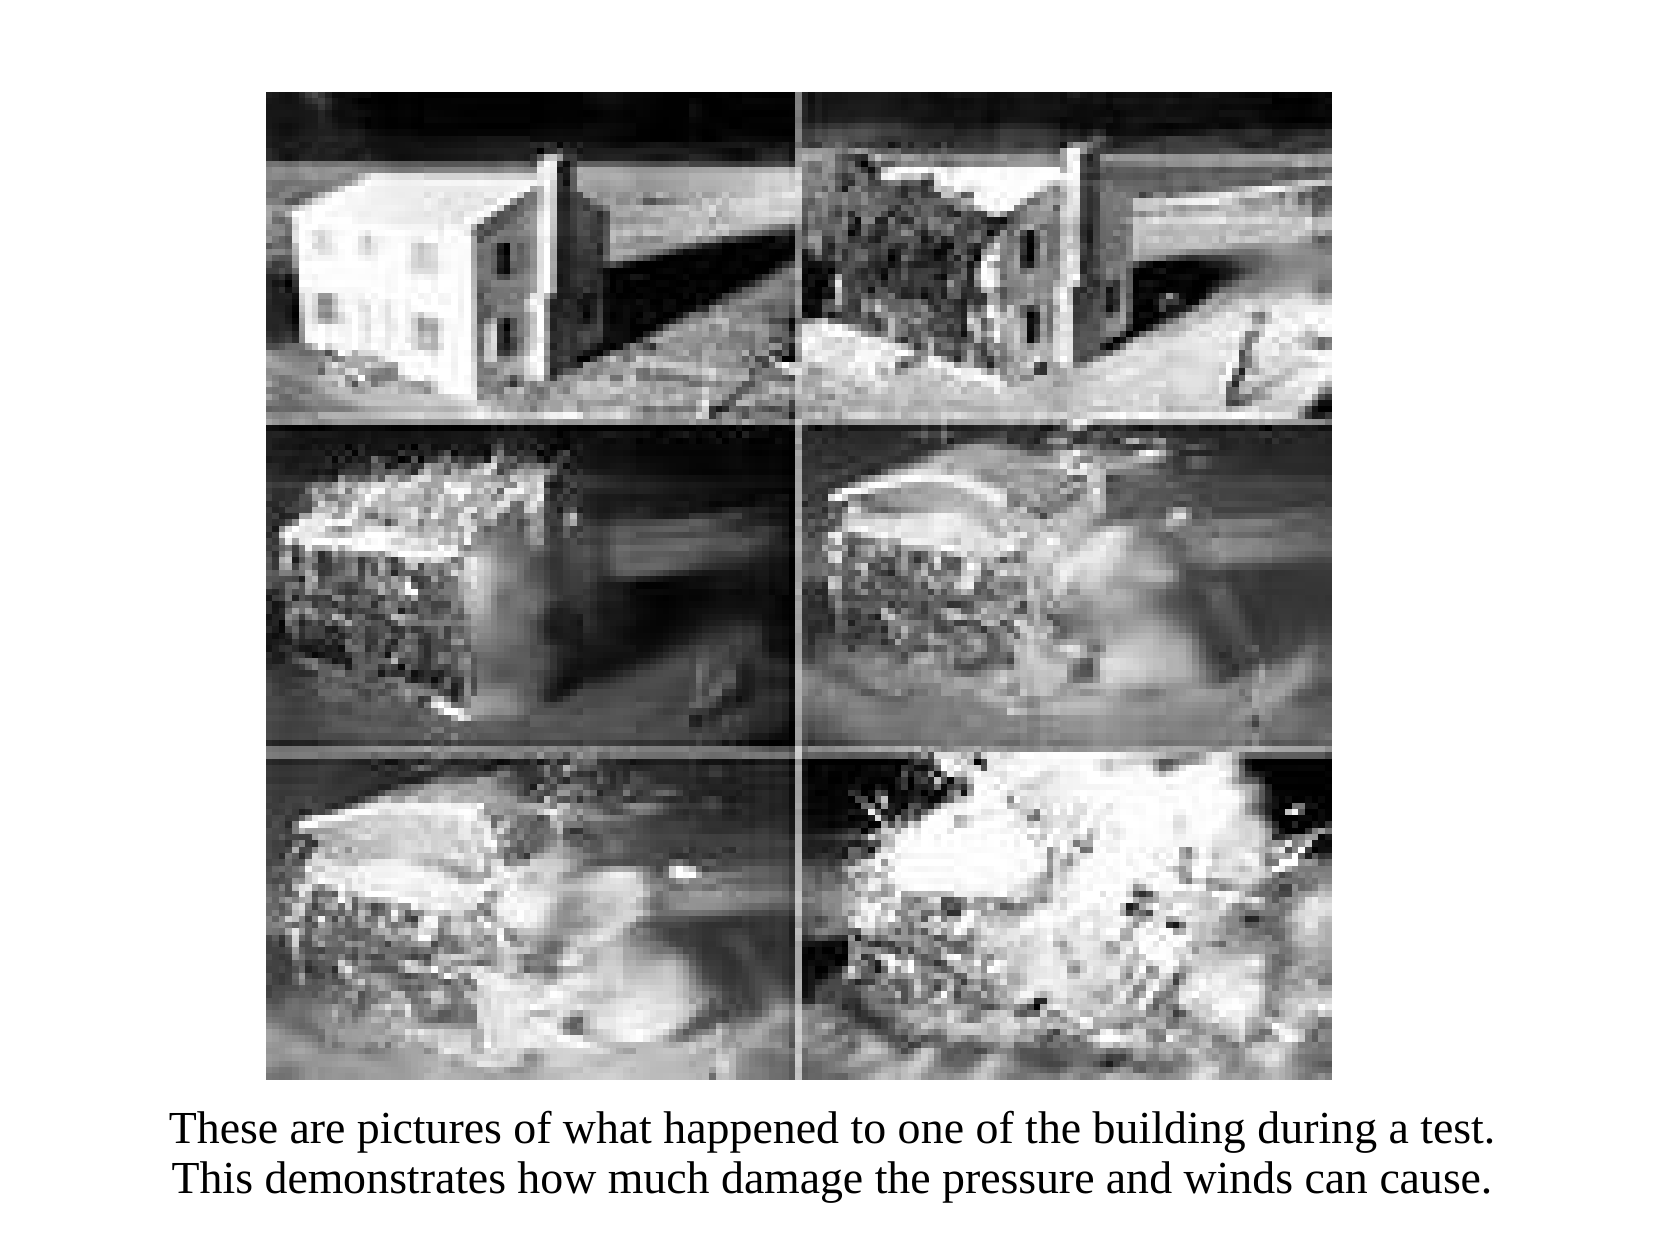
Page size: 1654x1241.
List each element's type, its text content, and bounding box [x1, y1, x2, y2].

picture [266, 92, 1332, 1081]
text_box These are pictures of what happened to one of the building during a test. This demonstrates how much damage the pressure and winds can cause. [150, 1095, 1516, 1227]
